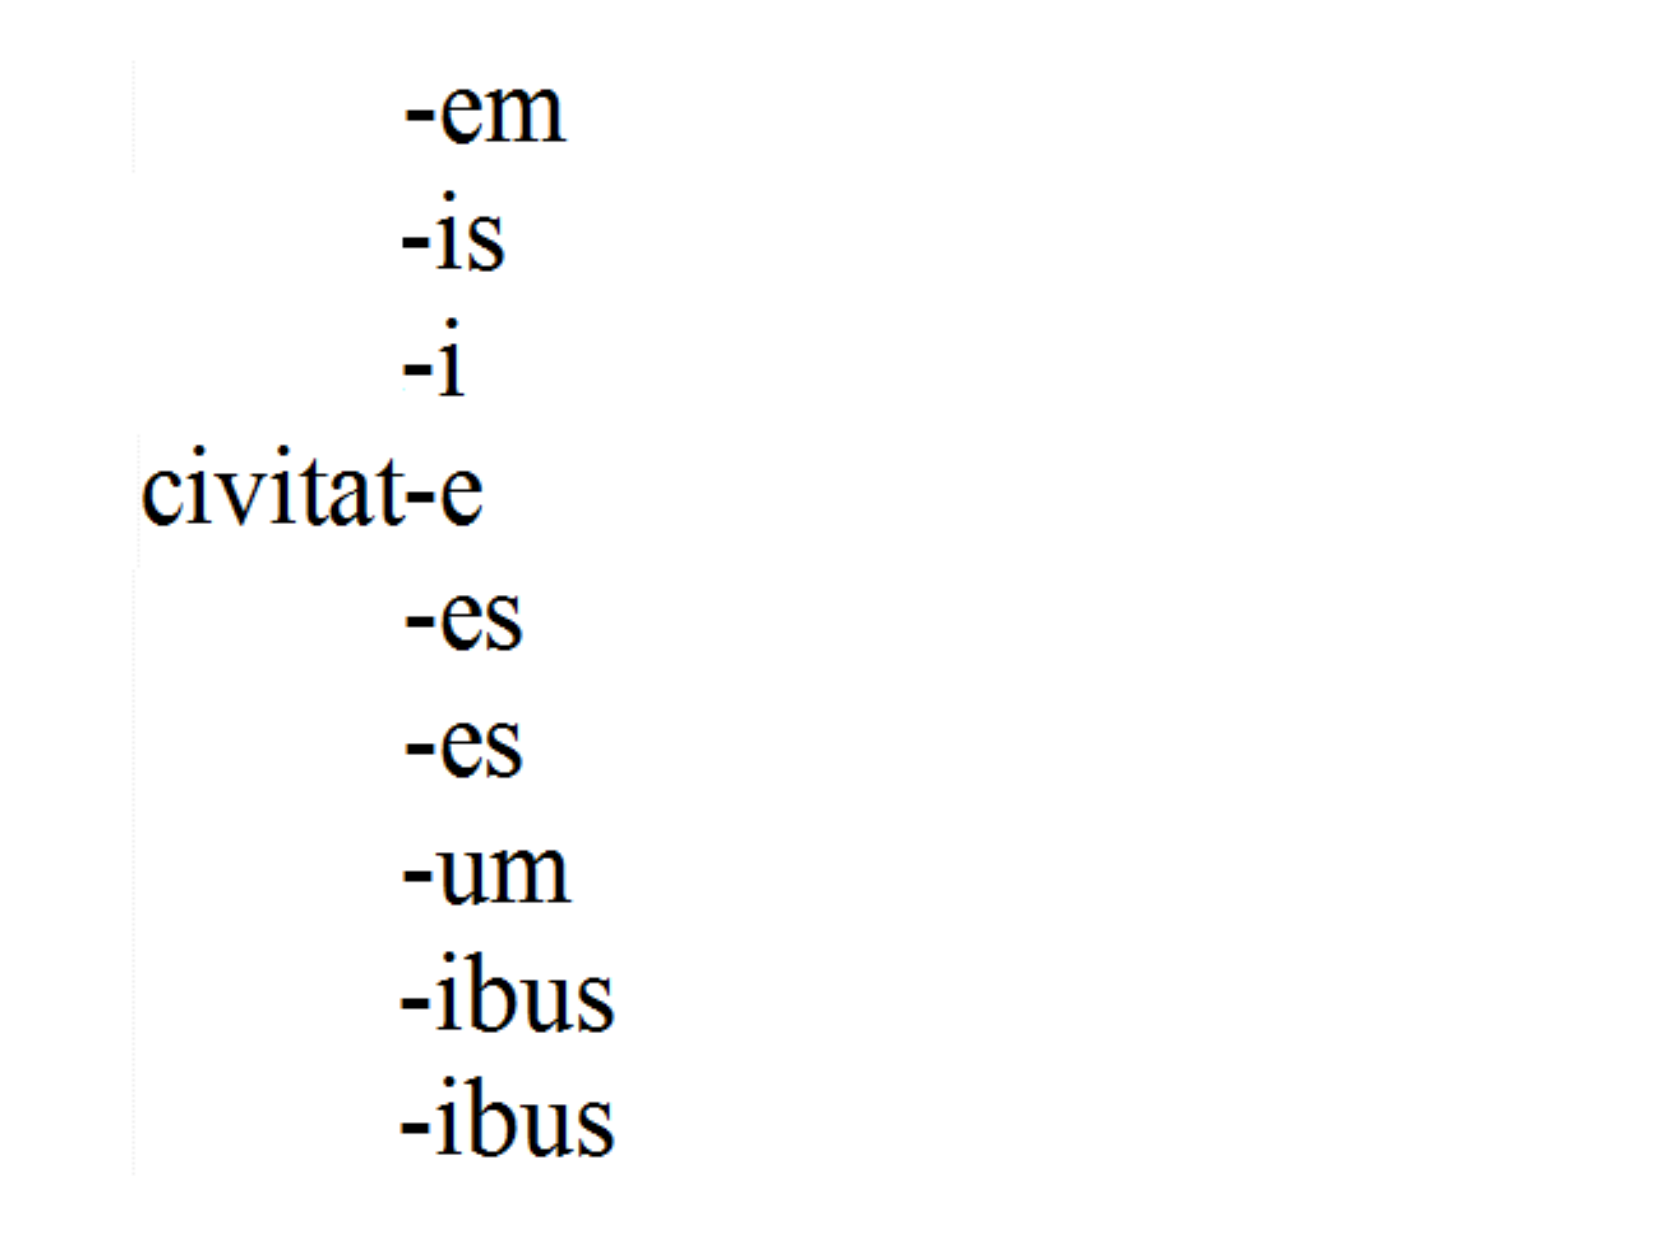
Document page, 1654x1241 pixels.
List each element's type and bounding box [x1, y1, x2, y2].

picture [59, 59, 827, 1181]
